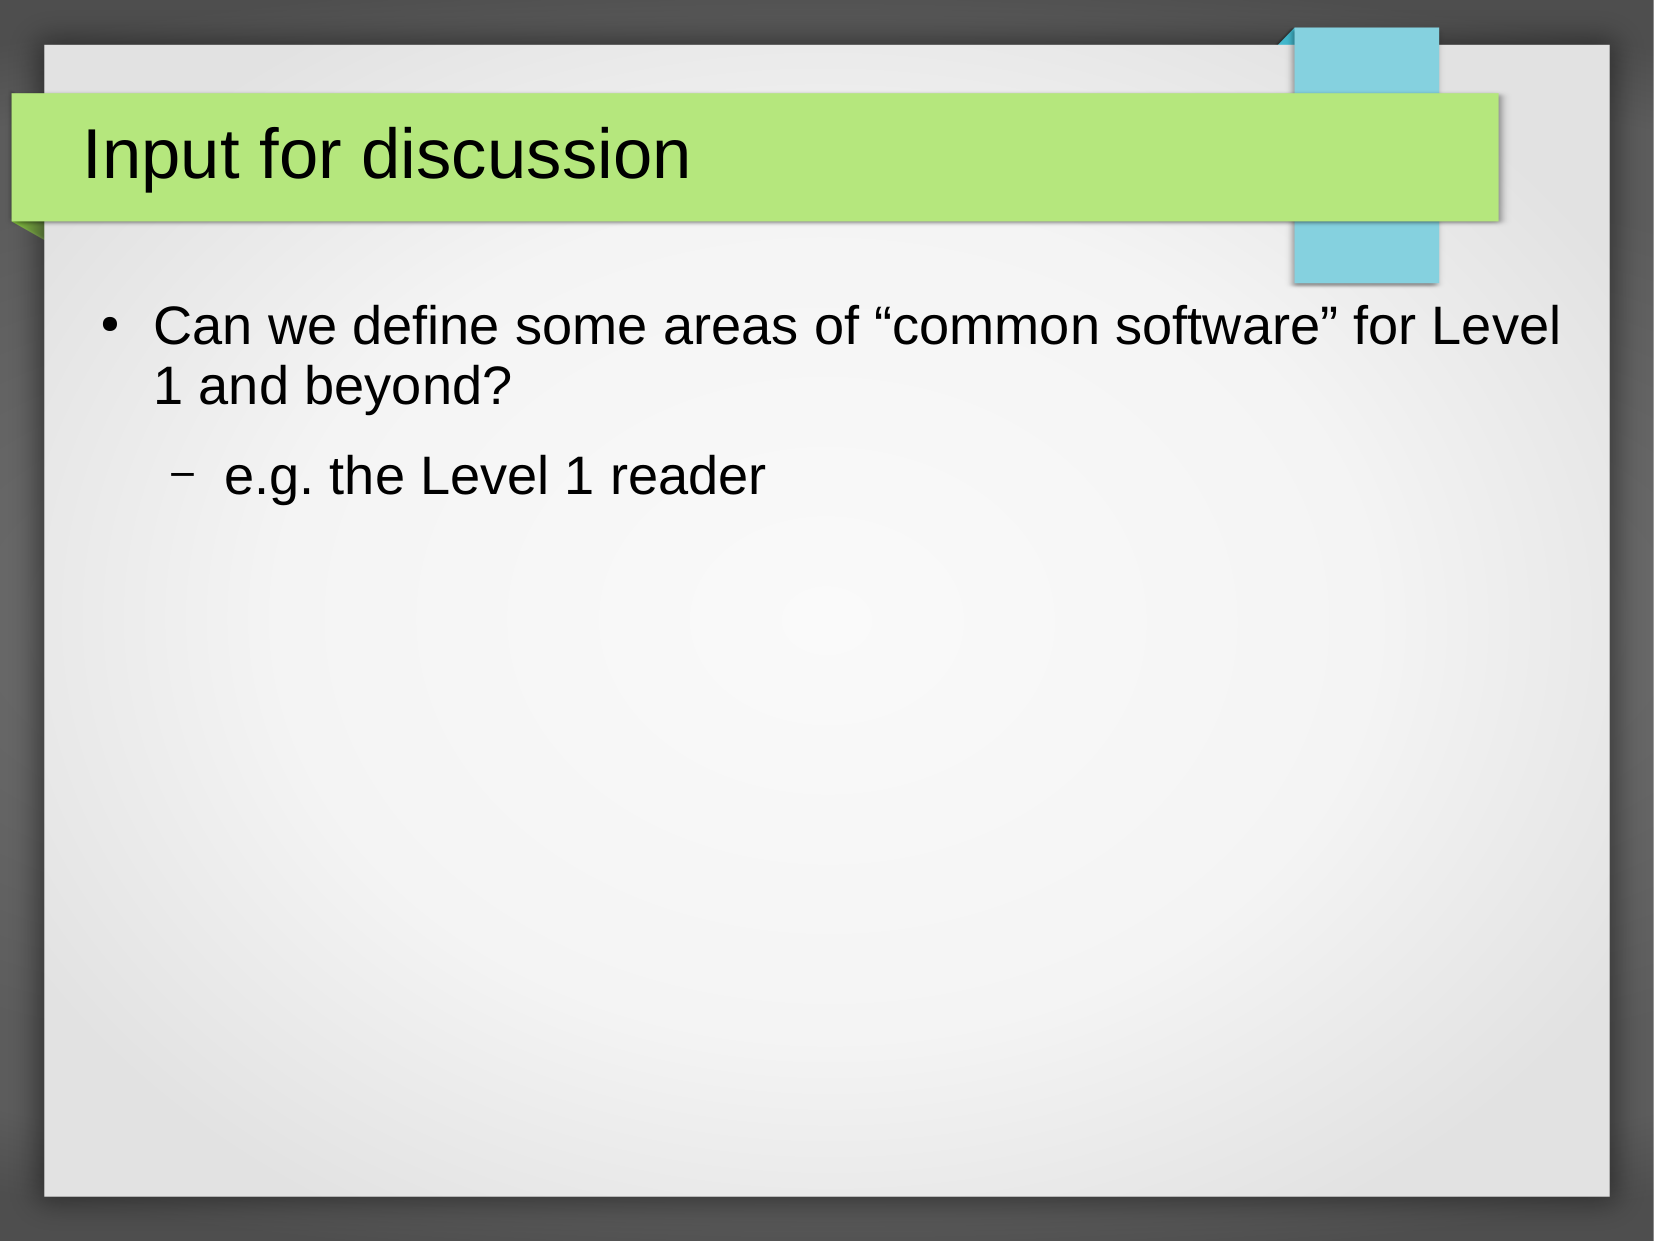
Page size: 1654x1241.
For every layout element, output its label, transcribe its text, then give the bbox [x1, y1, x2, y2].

picture [0, 0, 1654, 1241]
title Input for discussion [82, 94, 1264, 213]
list Can we define some areas of “common software” for Level 1 and beyond? e.g. the Level 1 reader [82, 295, 1571, 1015]
